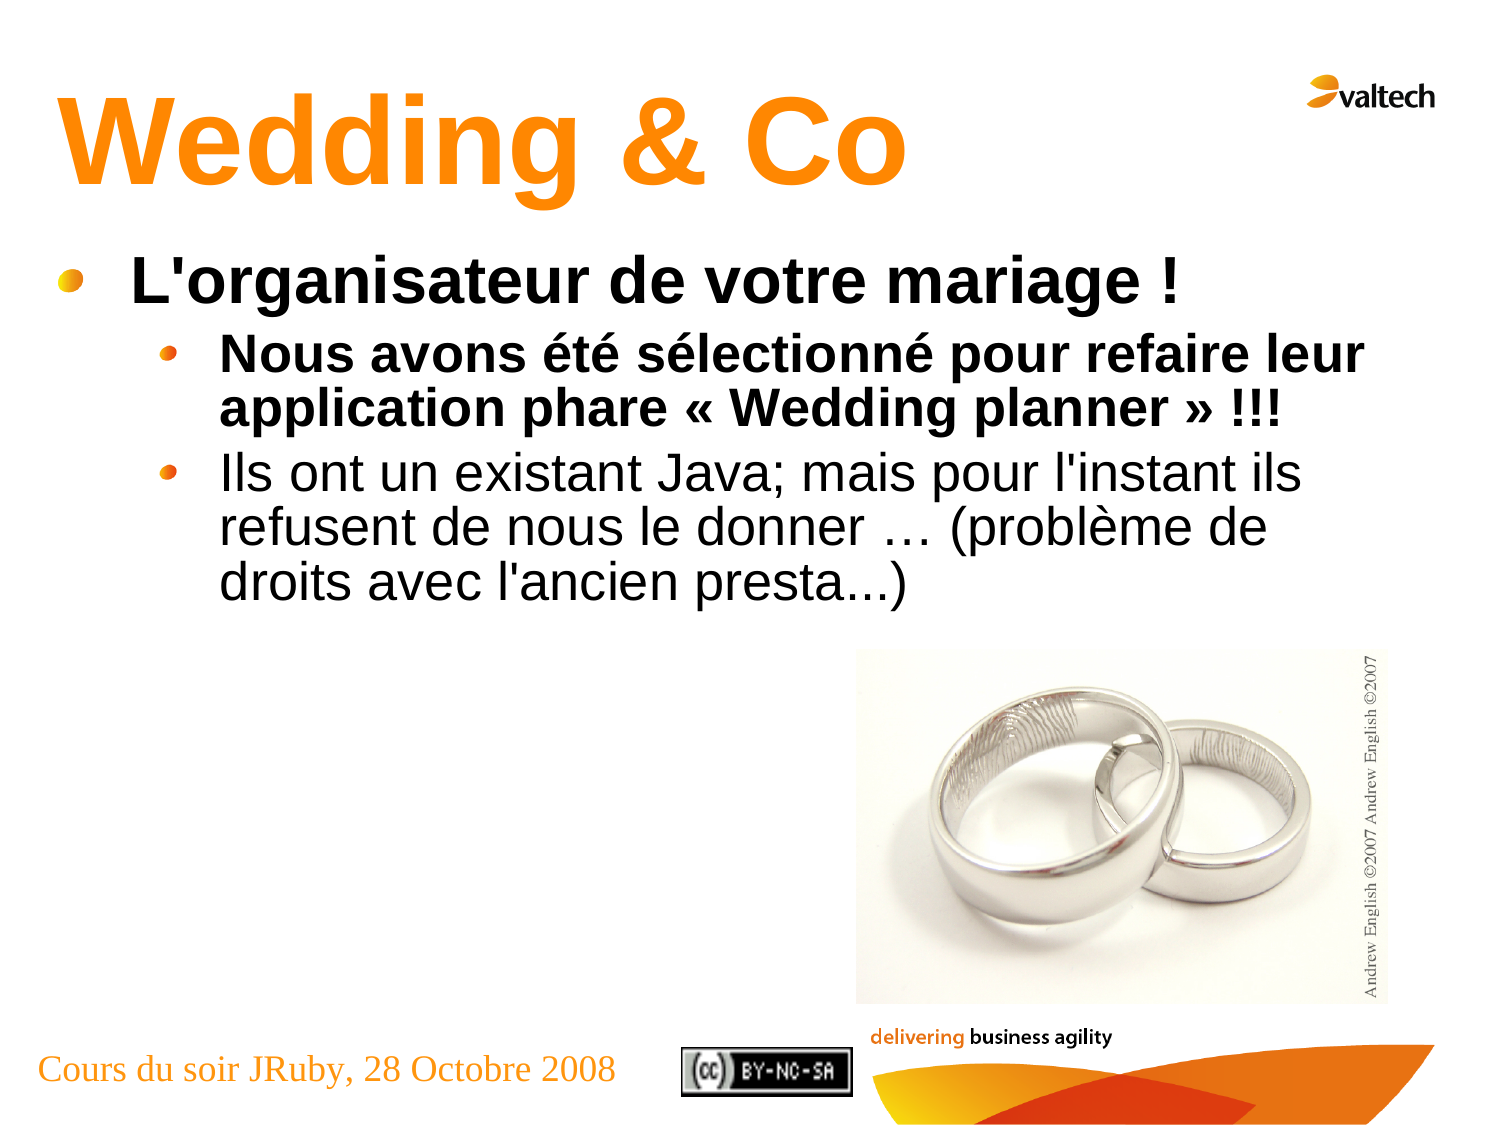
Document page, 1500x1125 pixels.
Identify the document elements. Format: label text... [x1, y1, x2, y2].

picture [868, 1026, 1436, 1125]
picture [681, 1047, 853, 1097]
picture [856, 649, 1388, 1004]
picture [1305, 73, 1436, 109]
list L'organisateur de votre mariage ! Nous avons été sélectionné pour refaire leur application phare « Wedding planner » !!! Ils ont un existant Java; mais pour l'instant ils refusent de nous le donner … (problème de droits avec l'ancien presta...) [57, 243, 1388, 1024]
title Wedding & Co [56, 0, 1293, 335]
